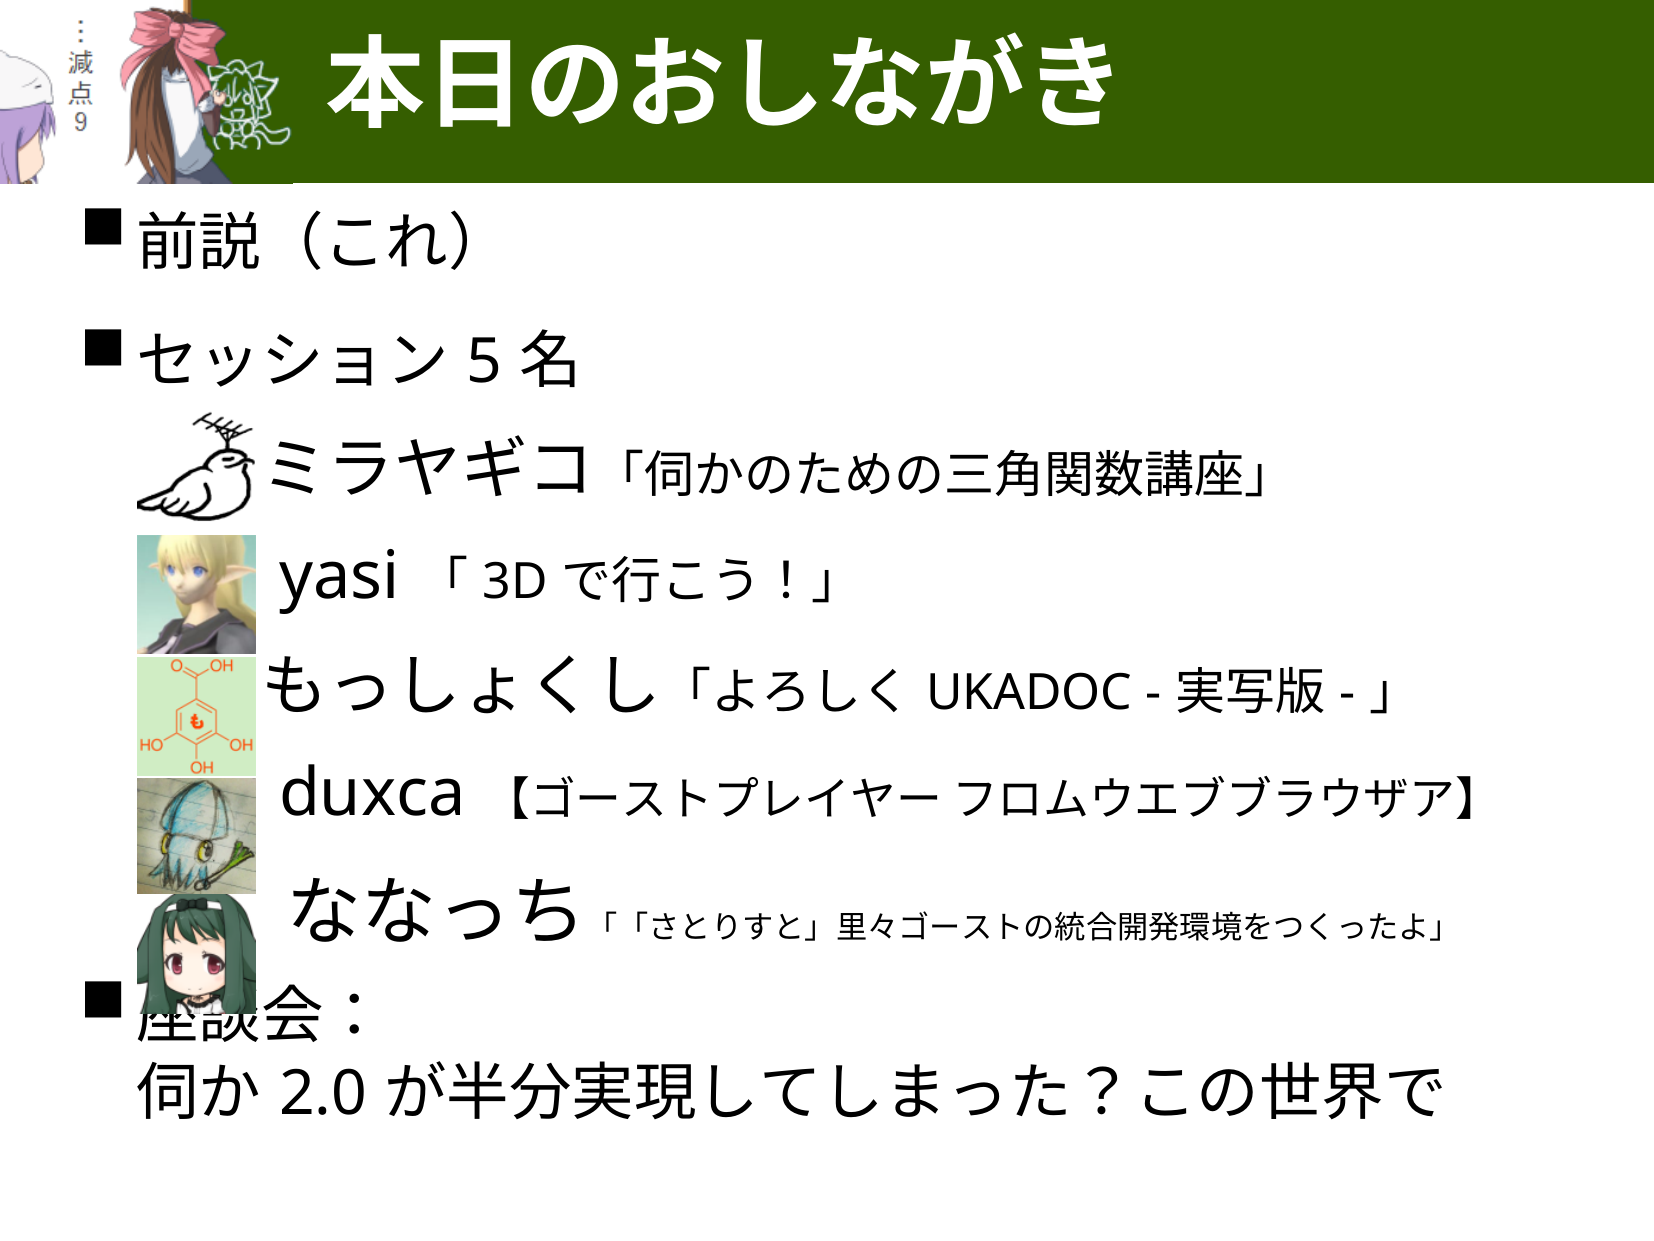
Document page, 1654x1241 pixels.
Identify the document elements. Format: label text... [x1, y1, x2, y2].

picture [137, 778, 256, 1014]
title 本日のおしながき [325, 0, 1654, 168]
picture [137, 535, 256, 654]
picture [0, 0, 293, 184]
picture [137, 408, 256, 527]
list 前説（これ） セッション5名 ミラヤギコ「伺かのための三角関数講座」 yasi「3Dで行こう！」 もっしょくし「よろしくUKADOC -実写版-」 duxca【ゴーストプレイヤー フロムウエブブラウザア】 ななっち「「さとりすと」里々ゴーストの統合開発環境をつくったよ」 座談会： 伺か2.0が半分実現してしまった？この世界で [65, 195, 1595, 1186]
picture [137, 657, 256, 776]
